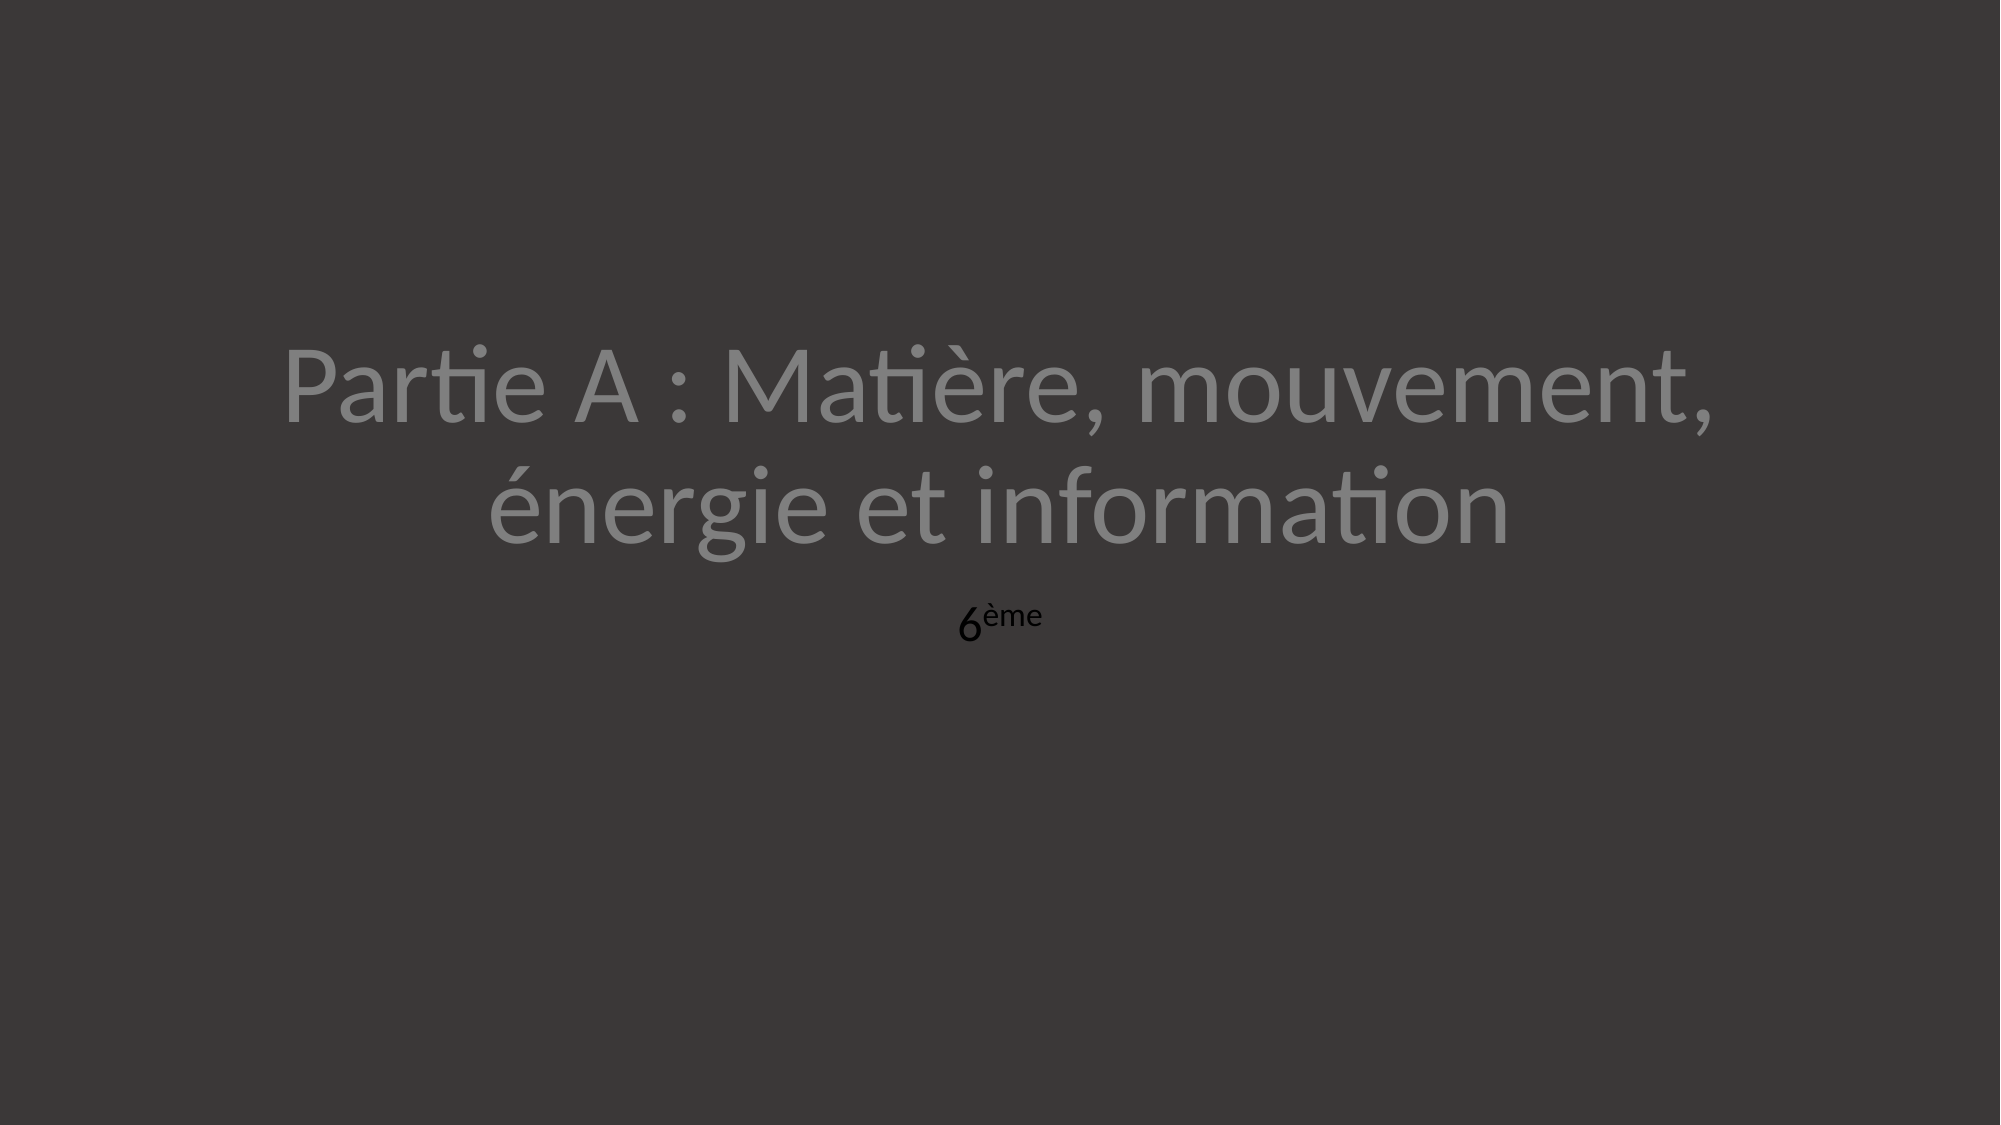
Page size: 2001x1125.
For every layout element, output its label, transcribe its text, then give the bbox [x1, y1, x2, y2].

subtitle 6ème [249, 590, 1750, 863]
title Partie A : Matière, mouvement, énergie et information [249, 184, 1750, 576]
